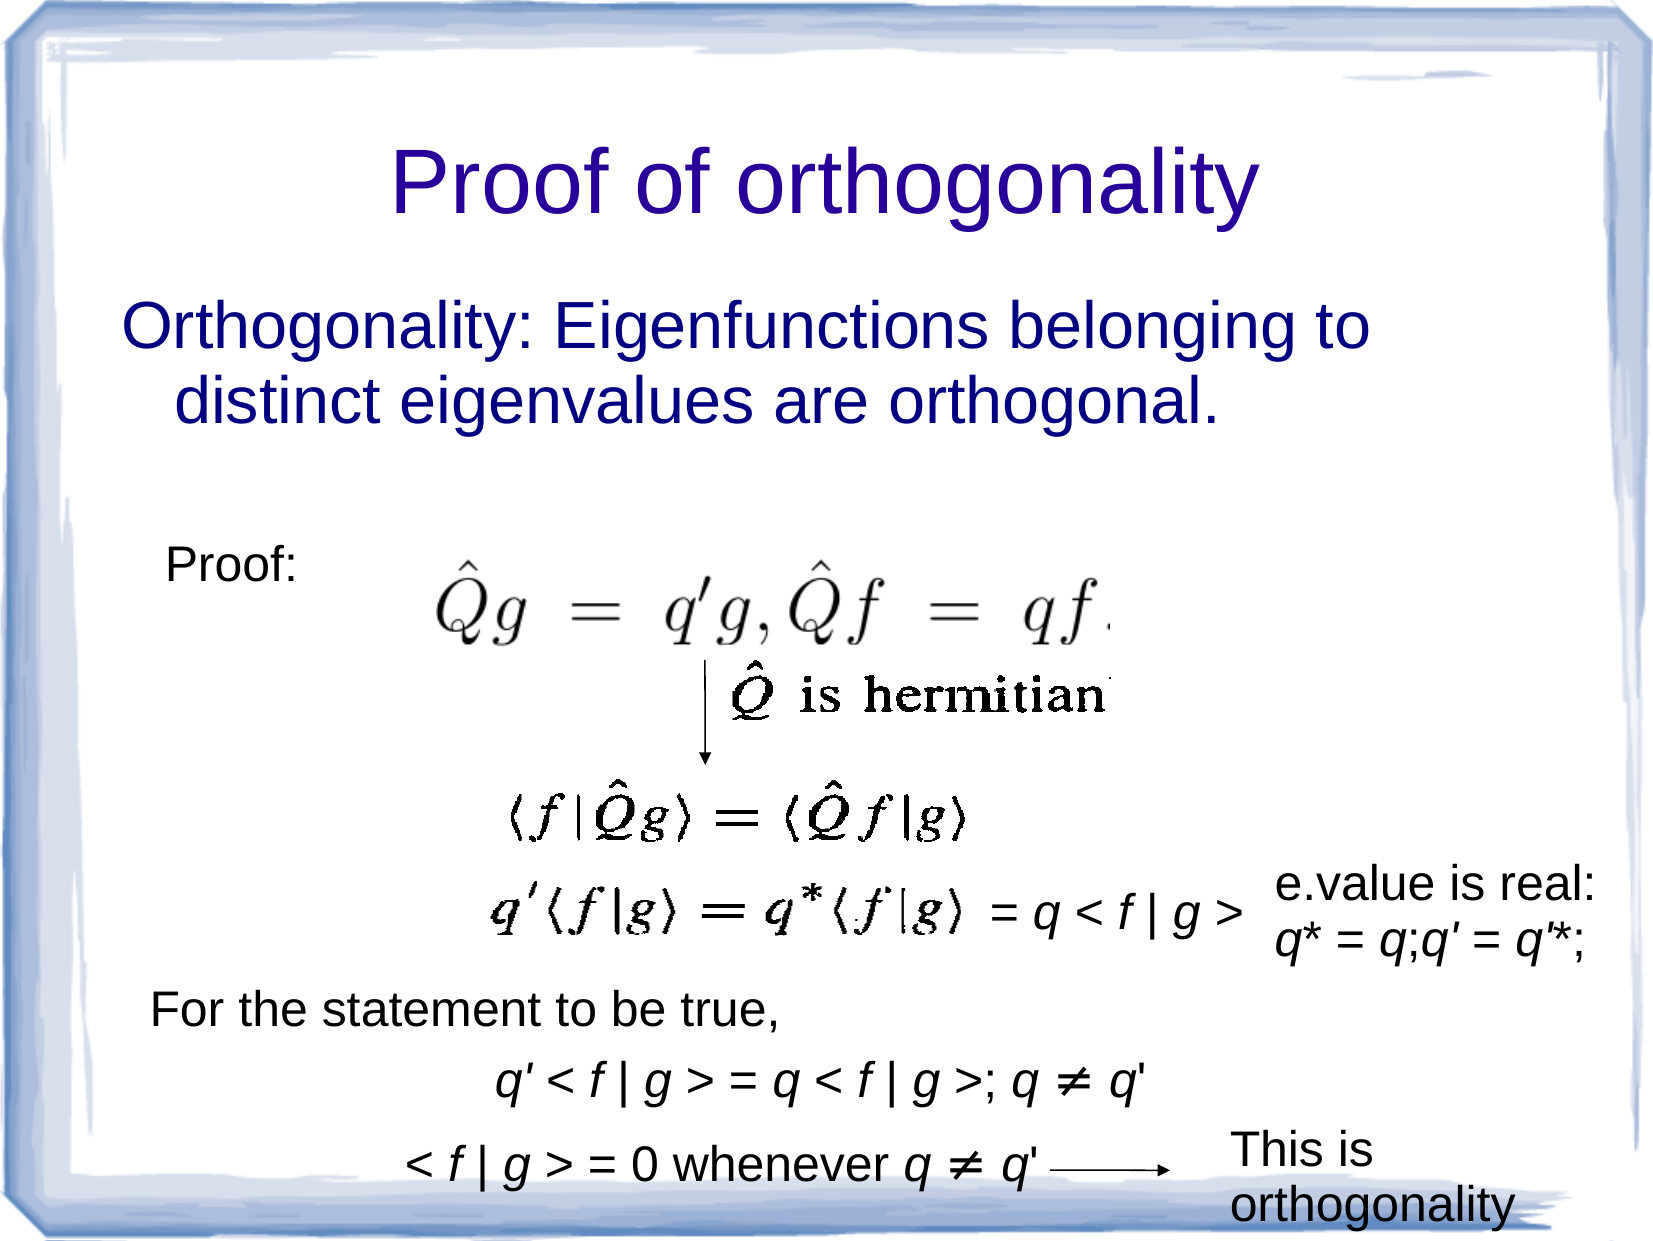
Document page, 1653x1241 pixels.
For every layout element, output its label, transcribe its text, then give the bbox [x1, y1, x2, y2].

text_box e.value is real: q* = q;q' = q'*; [1259, 848, 1620, 976]
text_box = q < f | g > [975, 877, 1426, 949]
text_box This is orthogonality [1215, 1114, 1558, 1216]
text_box Orthogonality: Eigenfunctions belonging to distinct eigenvalues are orthogonal. [117, 284, 1570, 451]
title Proof of orthogonality [82, 29, 1570, 337]
picture [0, 0, 1653, 1241]
text_box For the statement to be true, [134, 974, 1051, 1046]
text_box < f | g > = 0 whenever q ≠ q' [390, 1129, 1066, 1201]
text_box Proof: [150, 529, 510, 601]
text_box q' < f | g > = q < f | g >; q ≠ q' [479, 1045, 1246, 1117]
